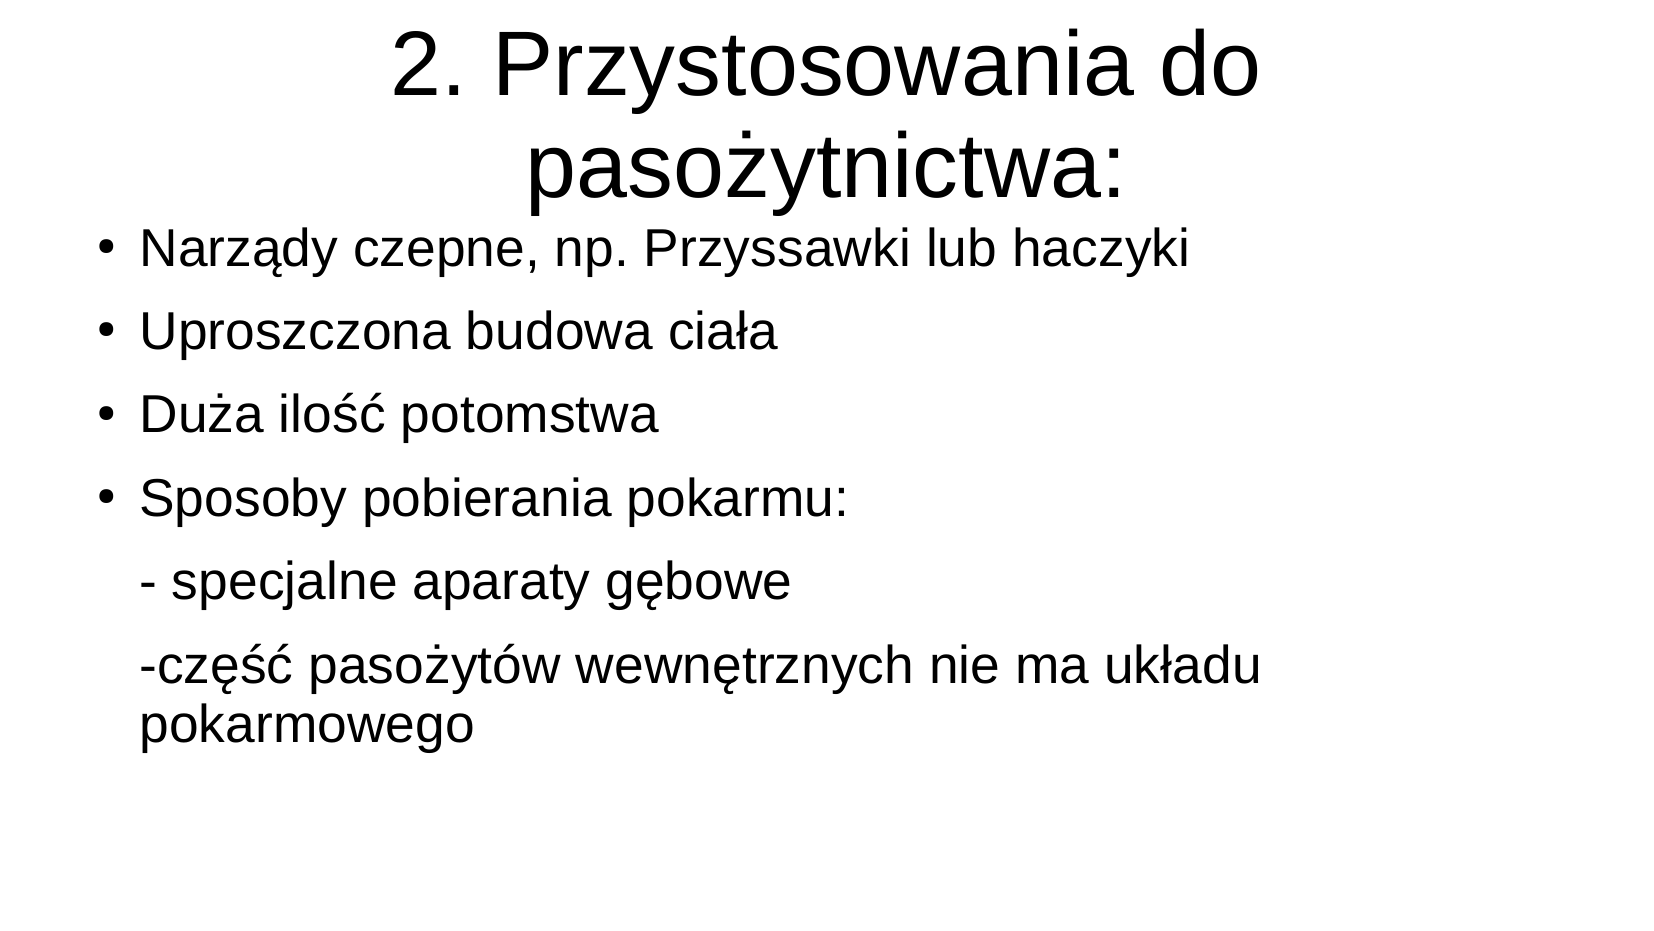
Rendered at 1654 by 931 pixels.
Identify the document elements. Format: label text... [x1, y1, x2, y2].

title 2. Przystosowania do pasożytnictwa: [82, 12, 1571, 217]
list Narządy czepne, np. Przyssawki lub haczyki Uproszczona budowa ciała Duża ilość potomstwa Sposoby pobierania pokarmu: - specjalne aparaty gębowe -część pasożytów wewnętrznych nie ma układu pokarmowego [82, 217, 1571, 758]
